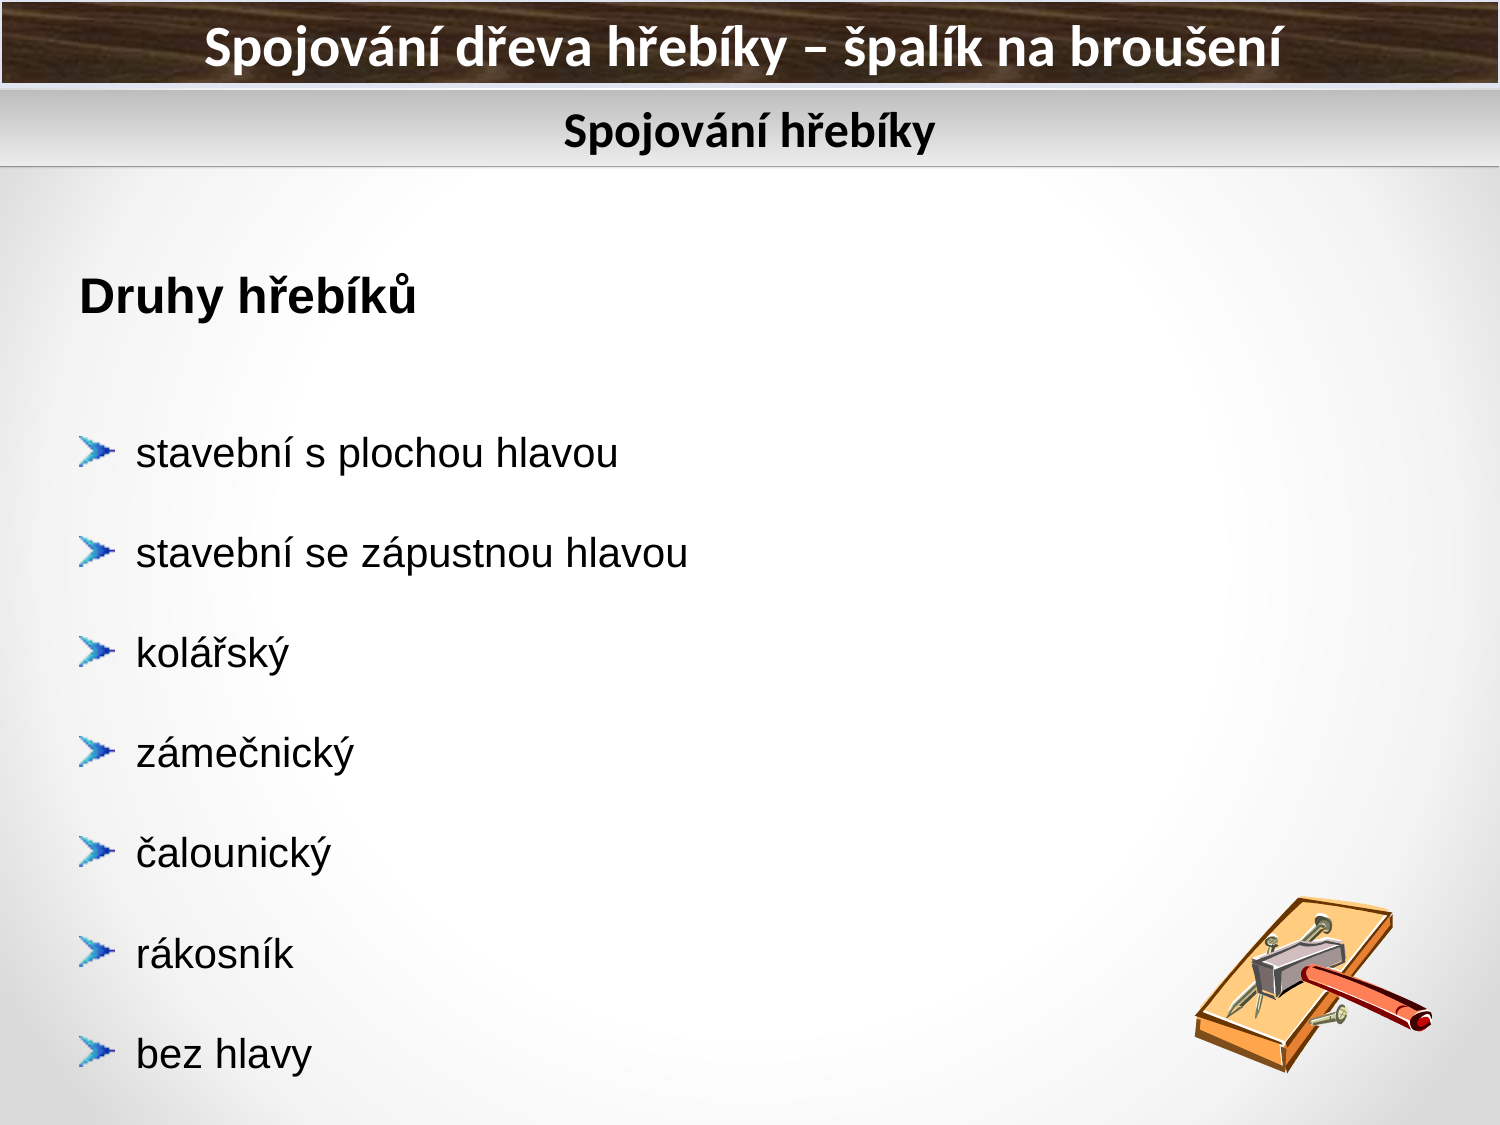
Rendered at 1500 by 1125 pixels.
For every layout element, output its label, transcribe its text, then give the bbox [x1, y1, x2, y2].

picture [0, 166, 1500, 1125]
text_box Spojování hřebíky [0, 90, 1500, 166]
text_box Druhy hřebíků [64, 255, 1436, 331]
picture [0, 86, 1500, 90]
text_box stavební s plochou hlavou stavební se zápustnou hlavou kolářský zámečnický čalounický rákosník bez hlavy [64, 418, 1211, 1085]
text_box Spojování dřeva hřebíky – špalík na broušení [0, 0, 1500, 86]
